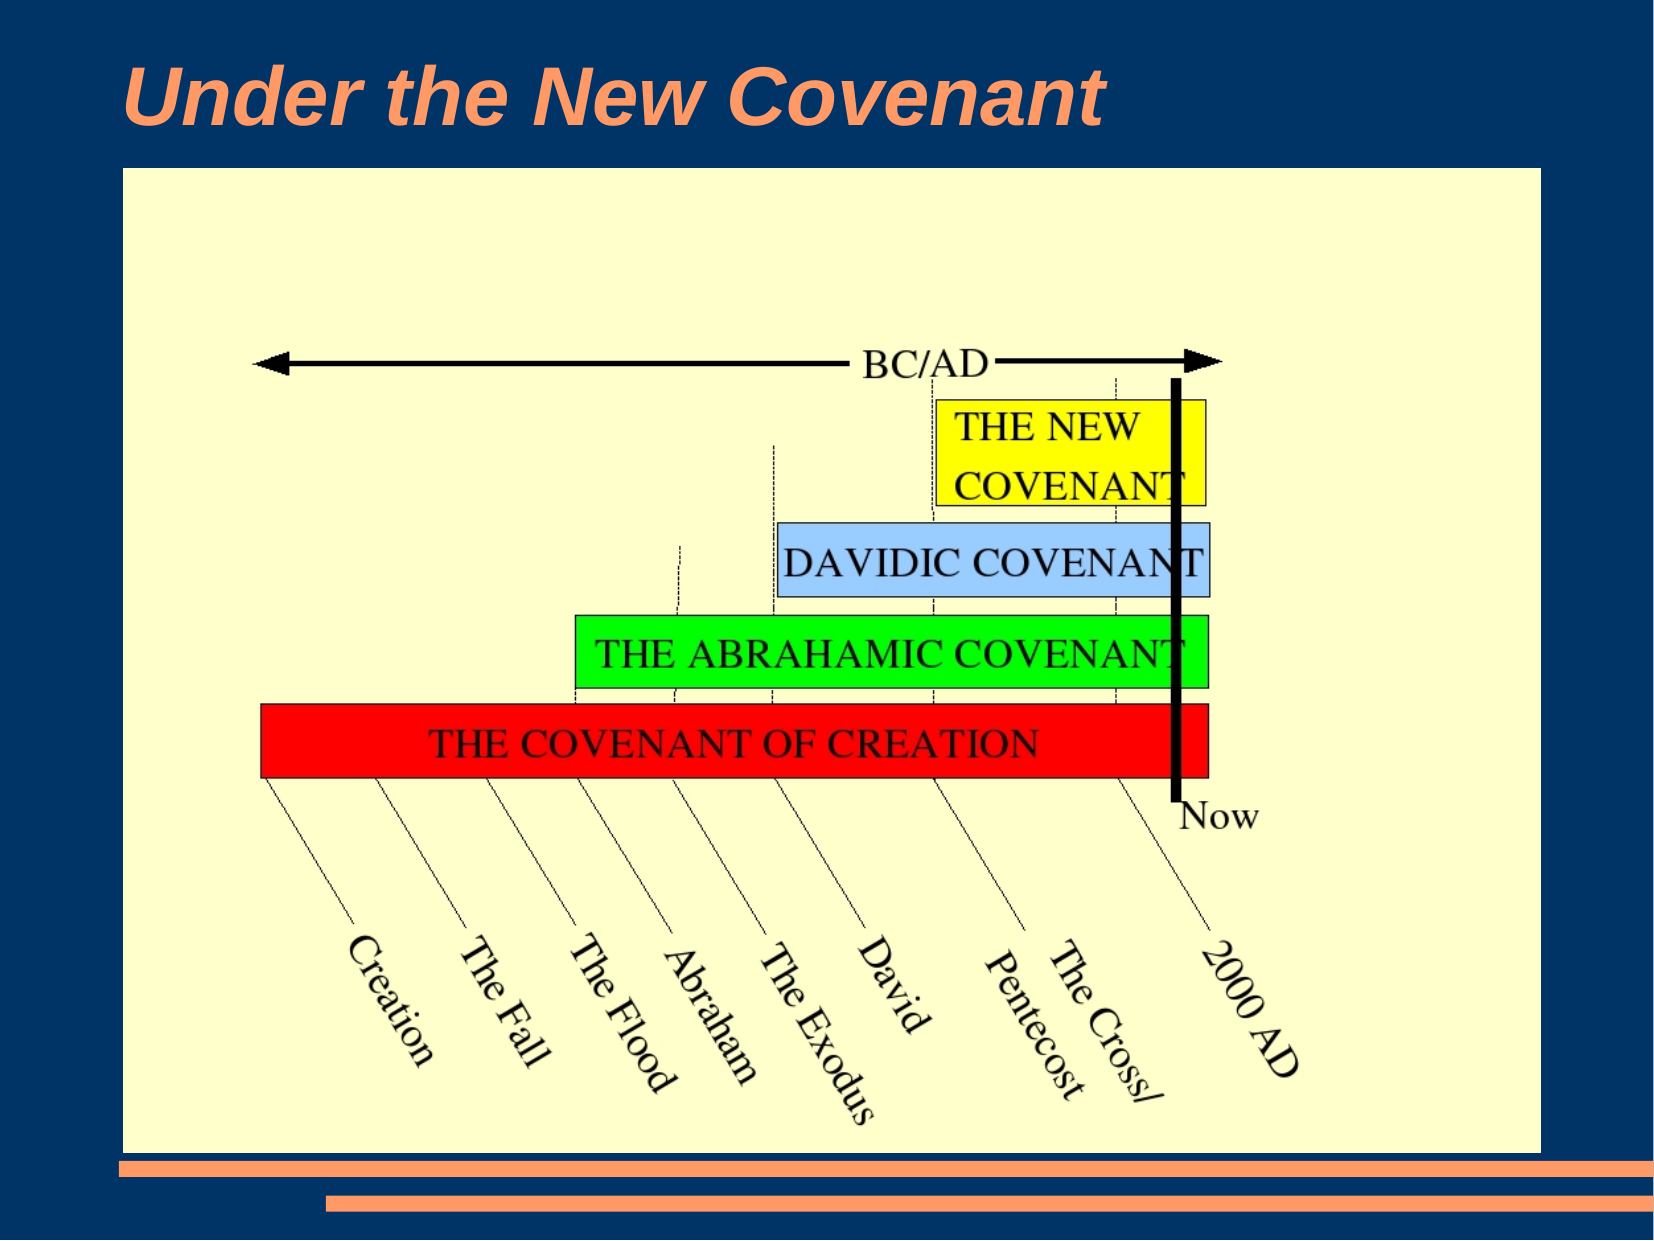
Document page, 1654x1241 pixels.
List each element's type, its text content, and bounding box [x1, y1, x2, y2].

picture [123, 168, 1541, 1153]
title Under the New Covenant [121, 46, 1534, 148]
